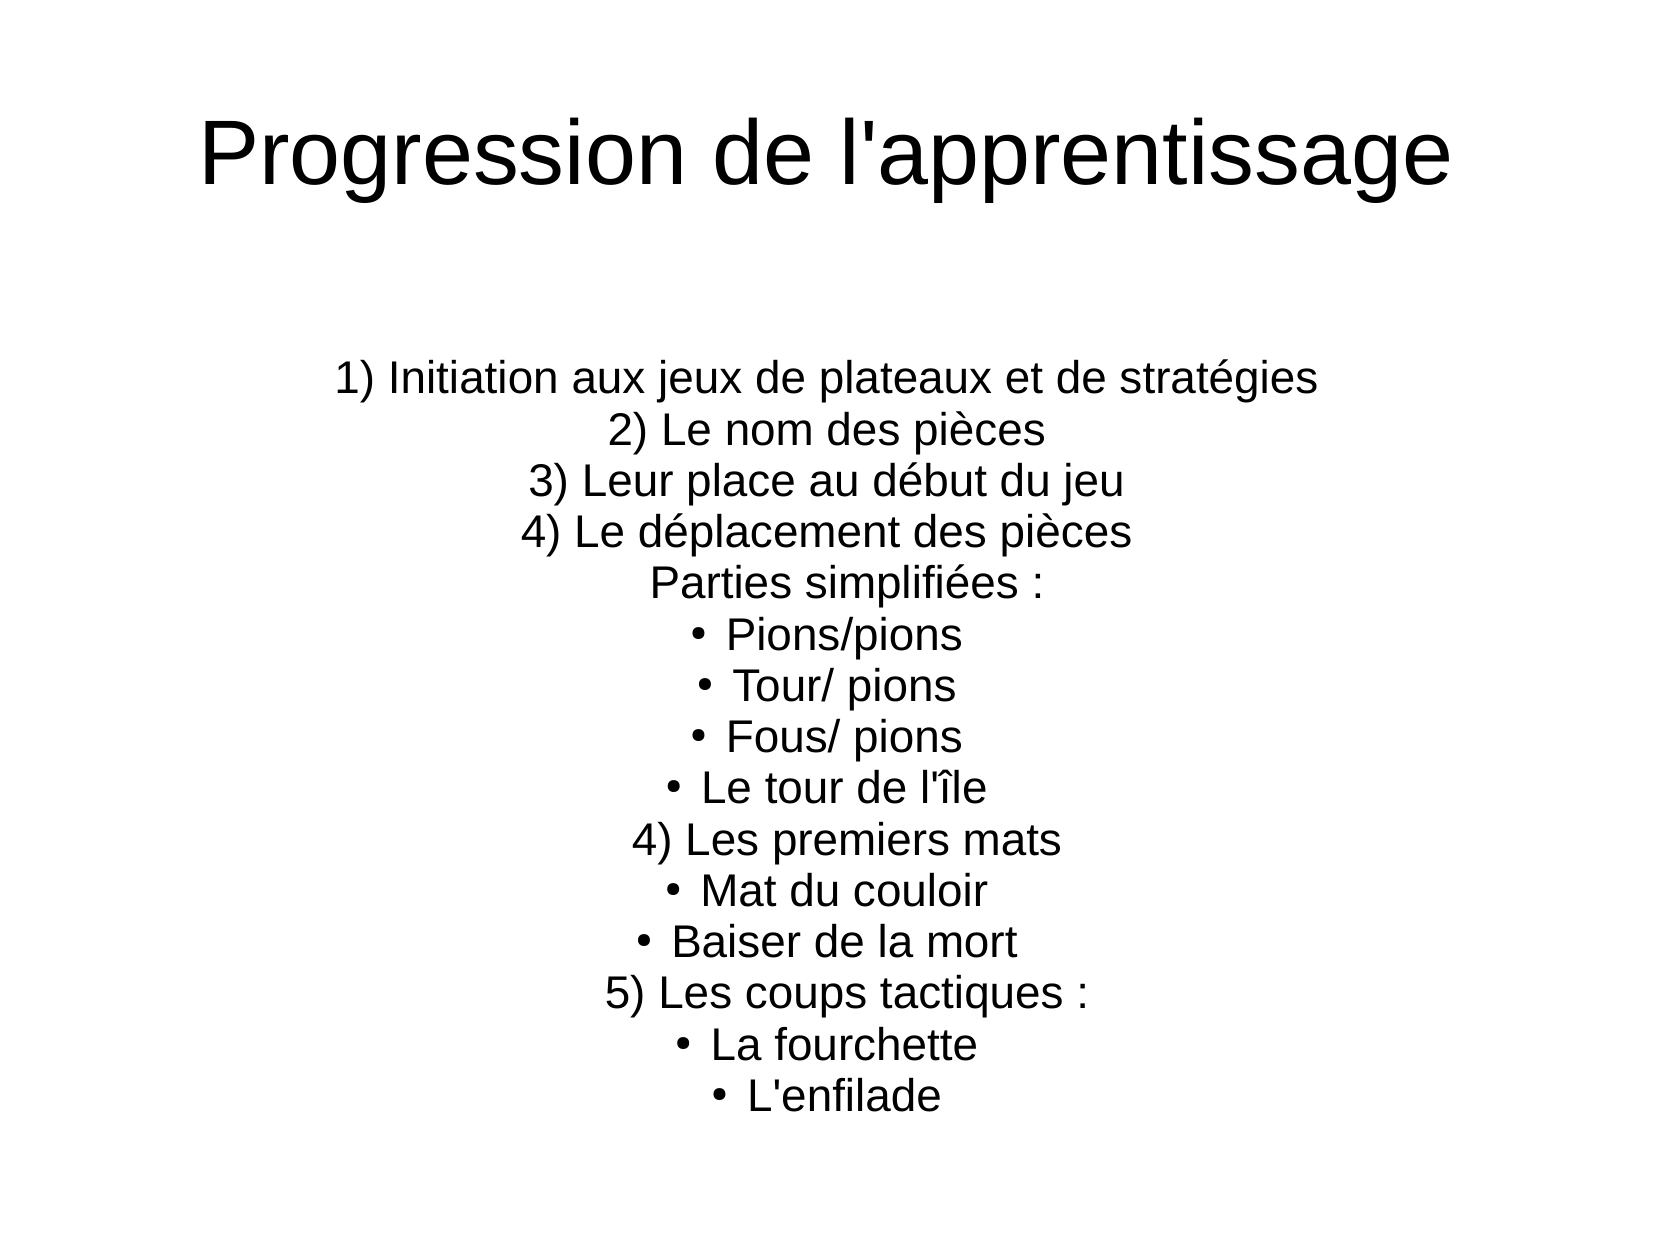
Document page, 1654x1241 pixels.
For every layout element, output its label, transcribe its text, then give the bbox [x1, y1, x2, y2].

subtitle Initiation aux jeux de plateaux et de stratégies Le nom des pièces Leur place au début du jeu Le déplacement des pièces Parties simplifiées : Pions/pions Tour/ pions Fous/ pions Le tour de l'île 4) Les premiers mats Mat du couloir Baiser de la mort 5) Les coups tactiques : La fourchette L'enfilade [82, 279, 1571, 1120]
title Progression de l'apprentissage [82, 49, 1571, 257]
